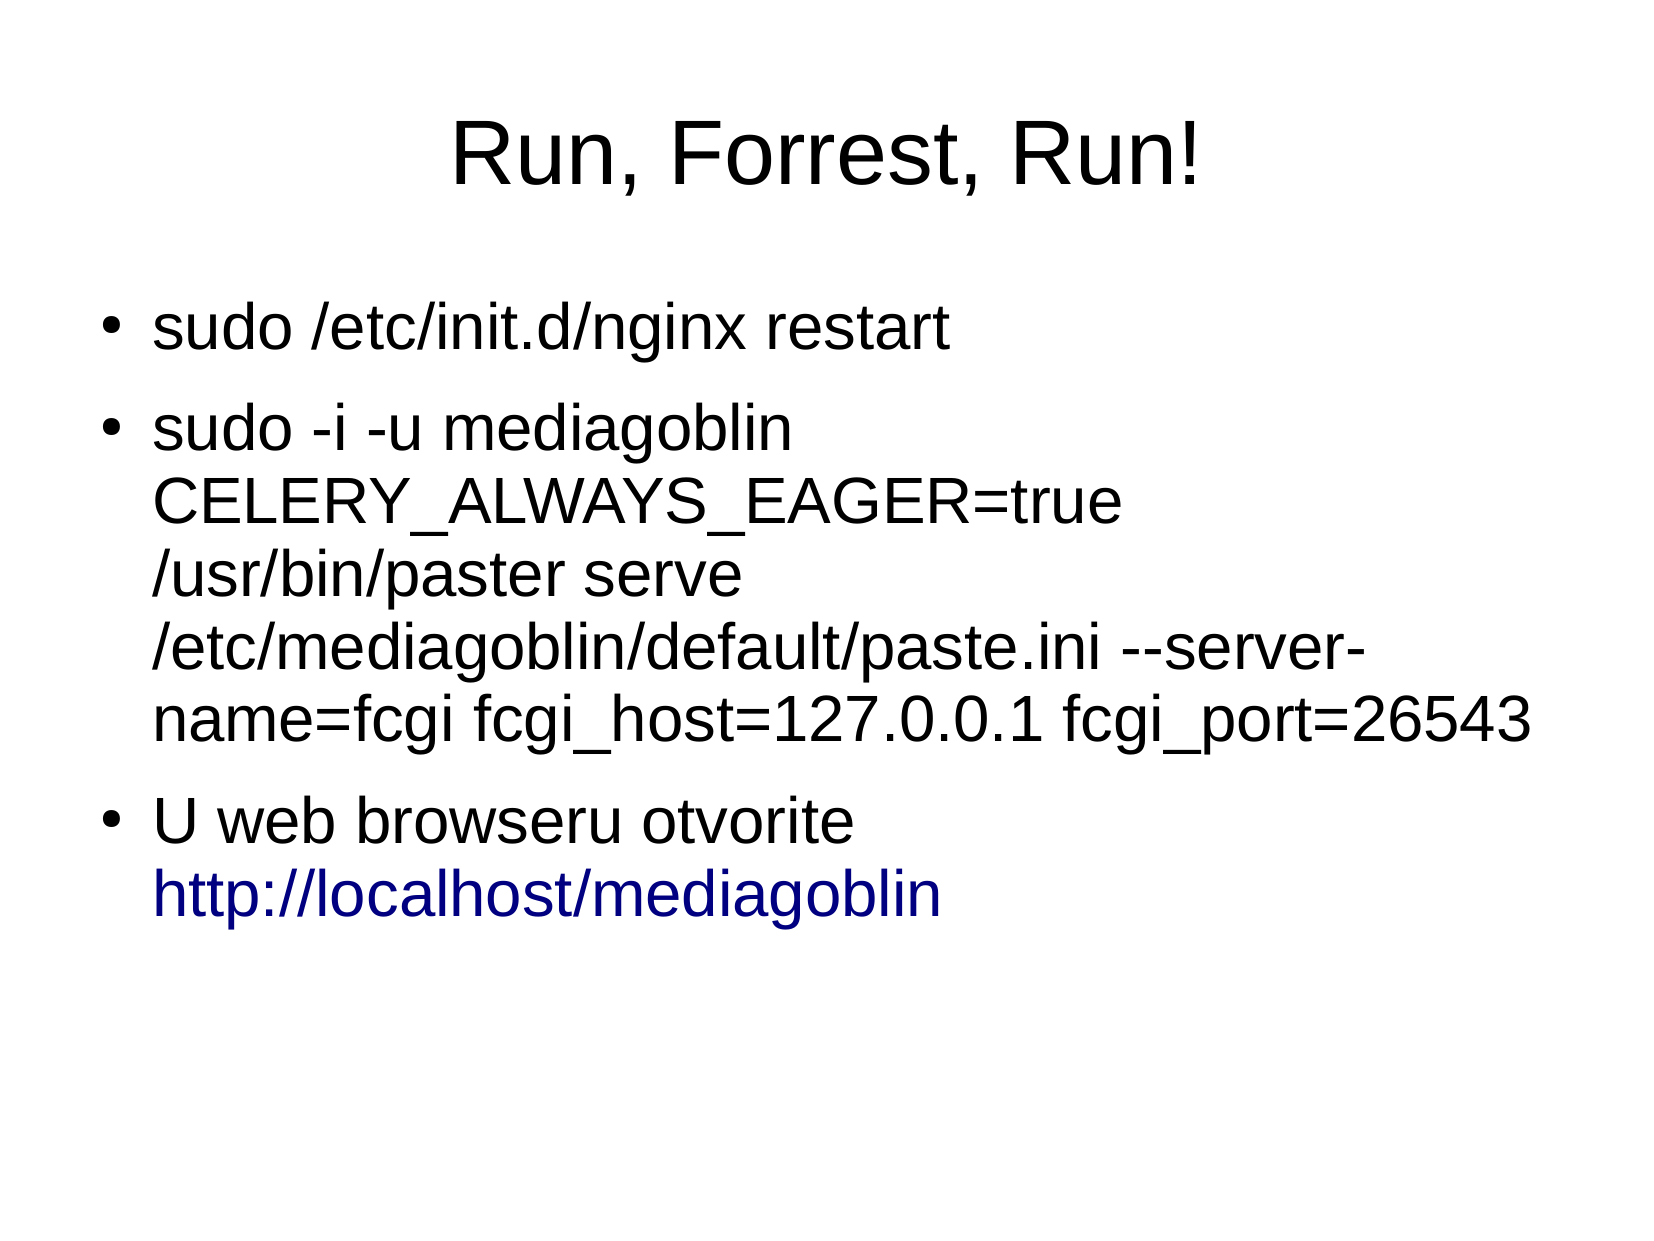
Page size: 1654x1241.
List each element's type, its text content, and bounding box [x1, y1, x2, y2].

list sudo /etc/init.d/nginx restart sudo -i -u mediagoblin CELERY_ALWAYS_EAGER=true /usr/bin/paster serve /etc/mediagoblin/default/paste.ini --server-name=fcgi fcgi_host=127.0.0.1 fcgi_port=26543 U web browseru otvorite http://localhost/mediagoblin [82, 290, 1538, 1010]
title Run, Forrest, Run! [82, 49, 1571, 257]
